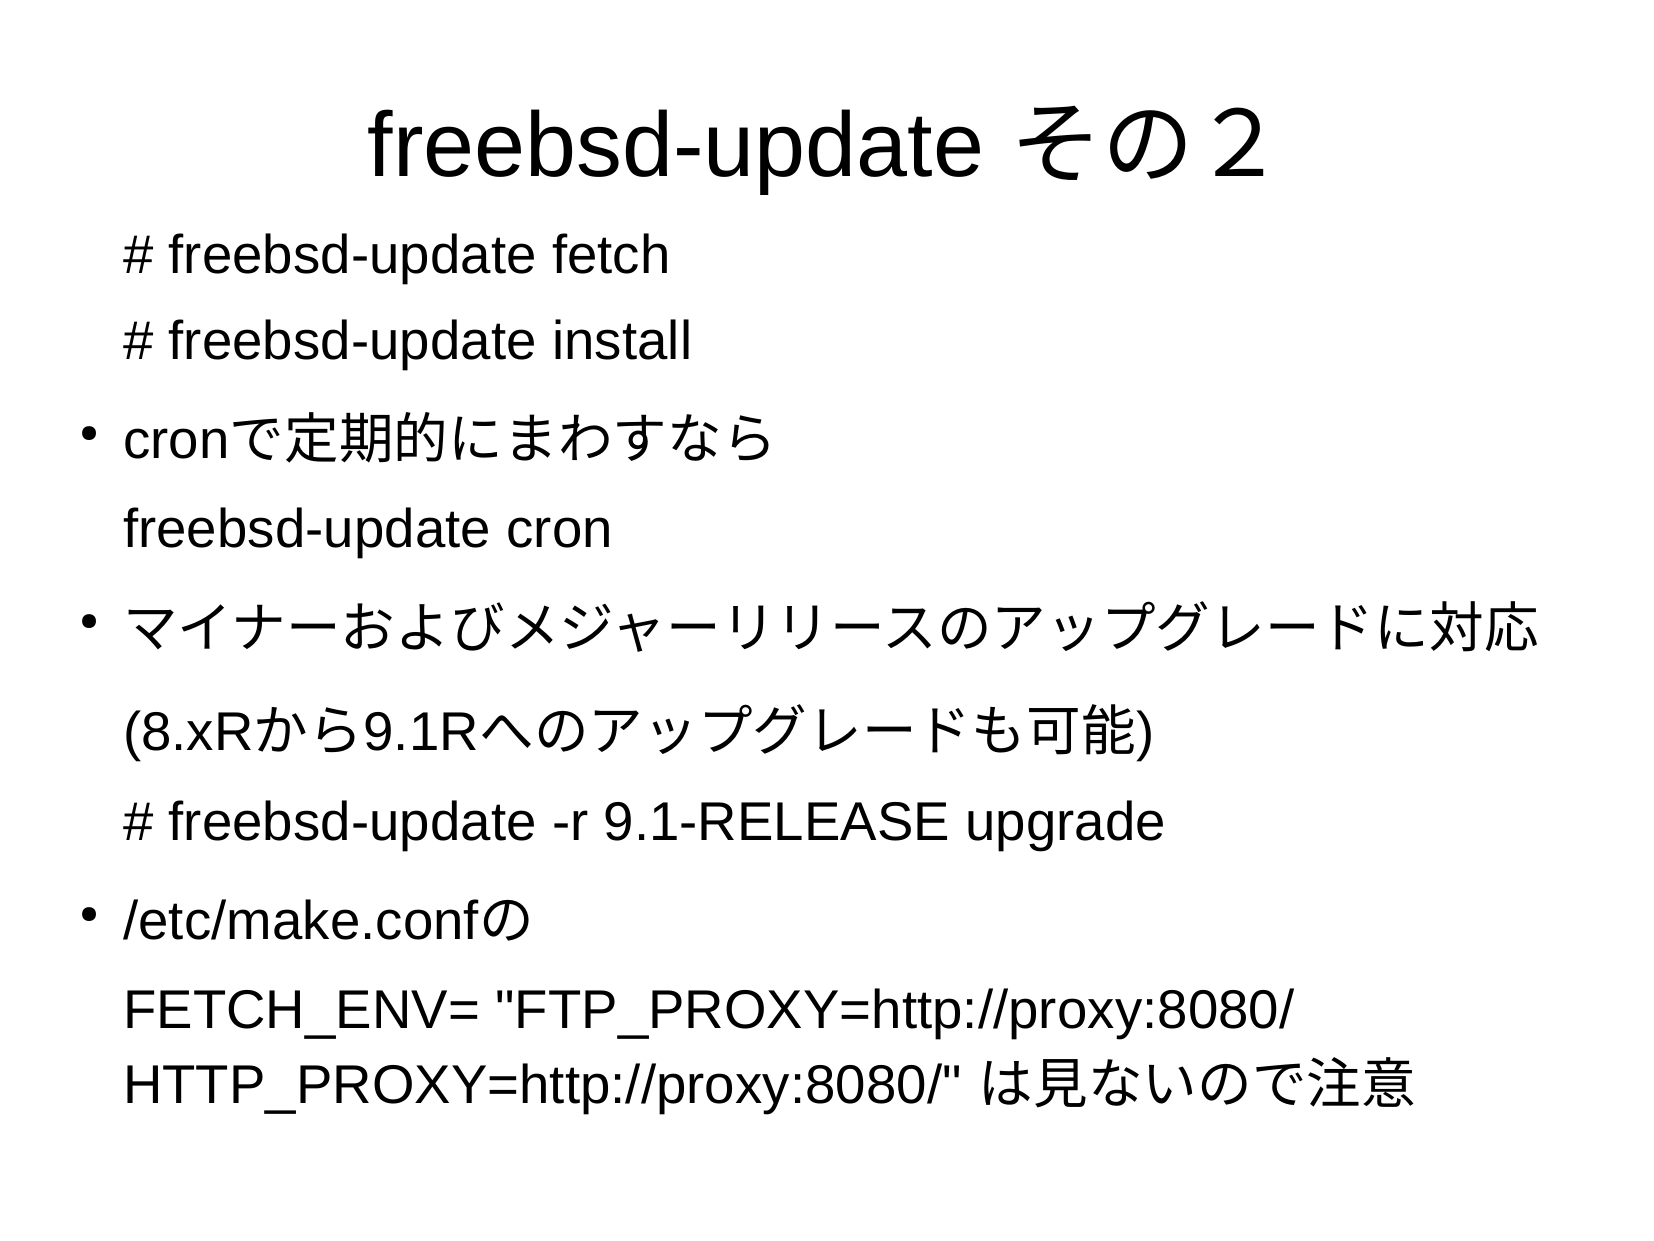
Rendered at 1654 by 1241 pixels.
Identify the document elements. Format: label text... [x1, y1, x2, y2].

title freebsd-update その２ [82, 49, 1571, 224]
list # freebsd-update fetch # freebsd-update install cronで定期的にまわすなら freebsd-update cron マイナーおよびメジャーリリースのアップグレードに対応 (8.xRから9.1Rへのアップグレードも可能) # freebsd-update -r 9.1-RELEASE upgrade /etc/make.confの FETCH_ENV= "FTP_PROXY=http://proxy:8080/ HTTP_PROXY=http://proxy:8080/" は見ないので注意 [64, 224, 1577, 1123]
